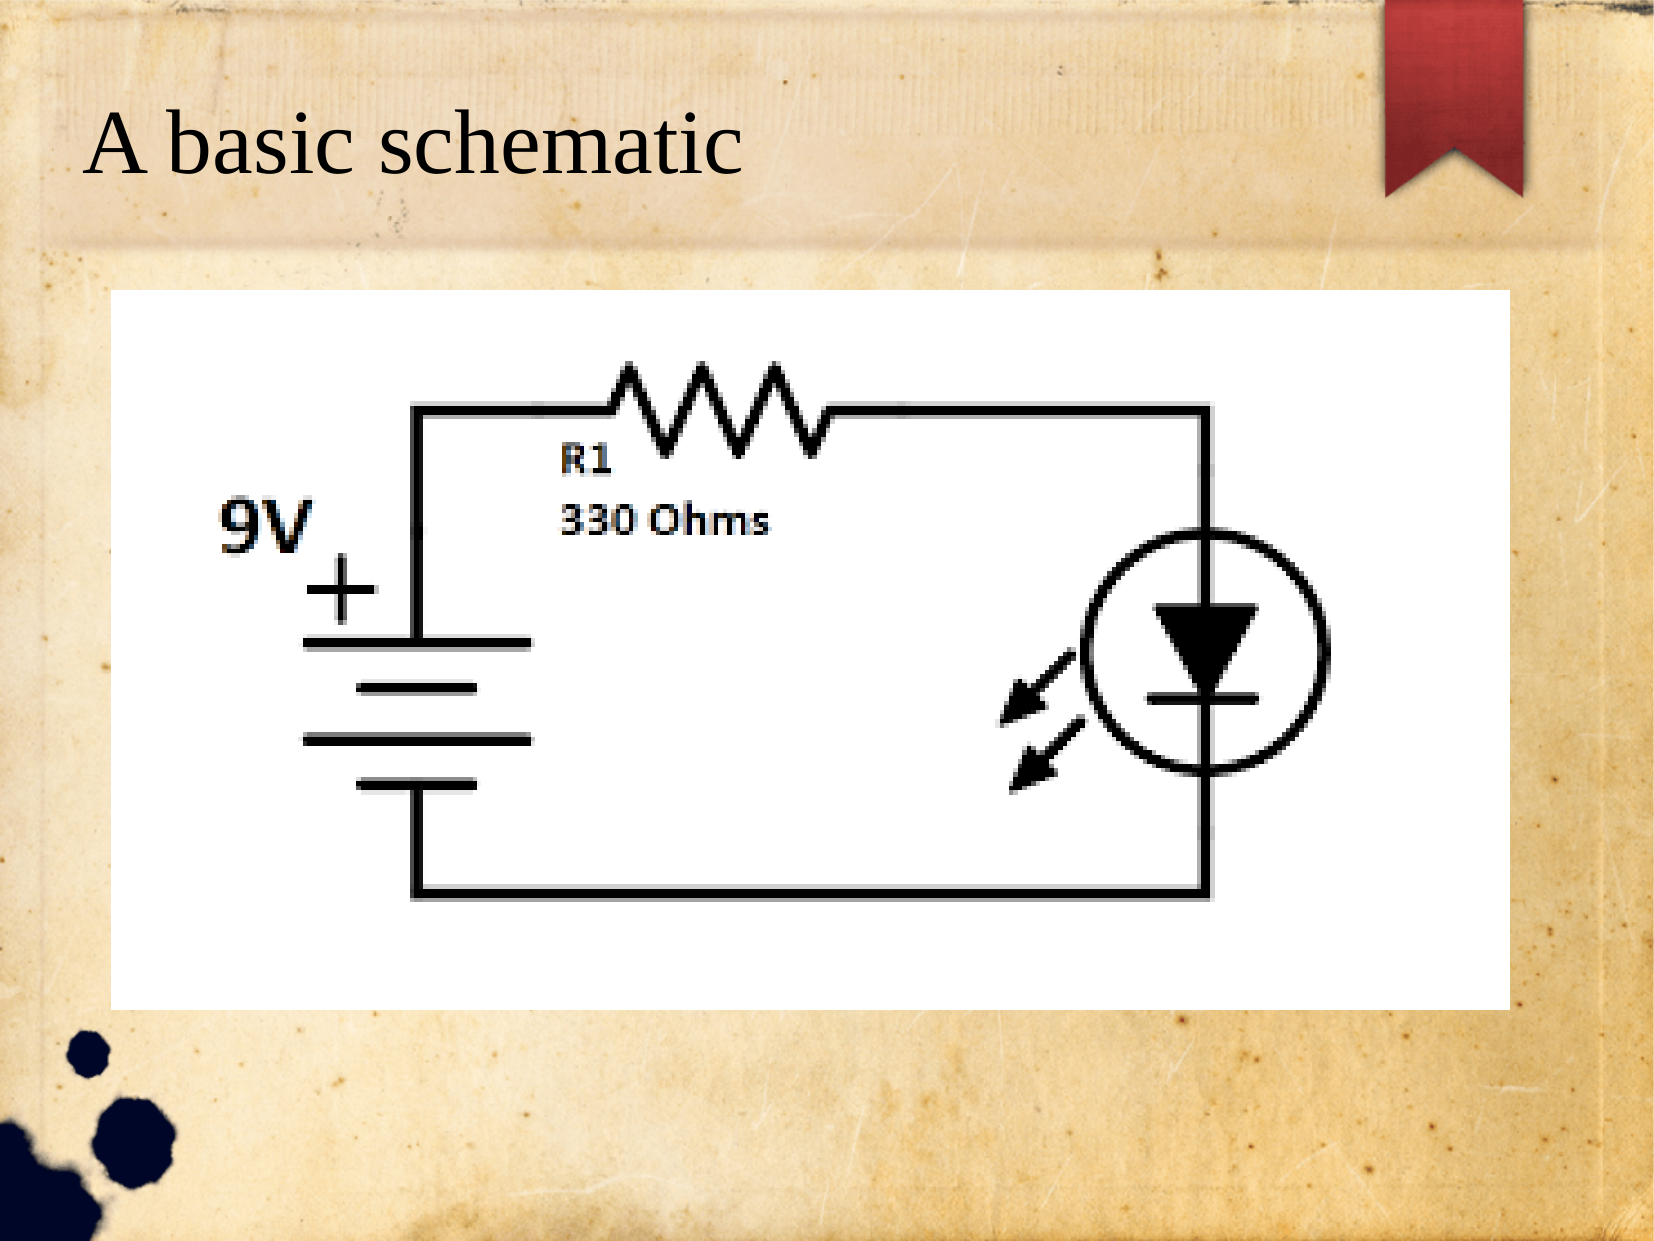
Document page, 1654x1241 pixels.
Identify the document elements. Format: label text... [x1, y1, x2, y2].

picture [0, 0, 1654, 1241]
title A basic schematic [82, 49, 1347, 237]
